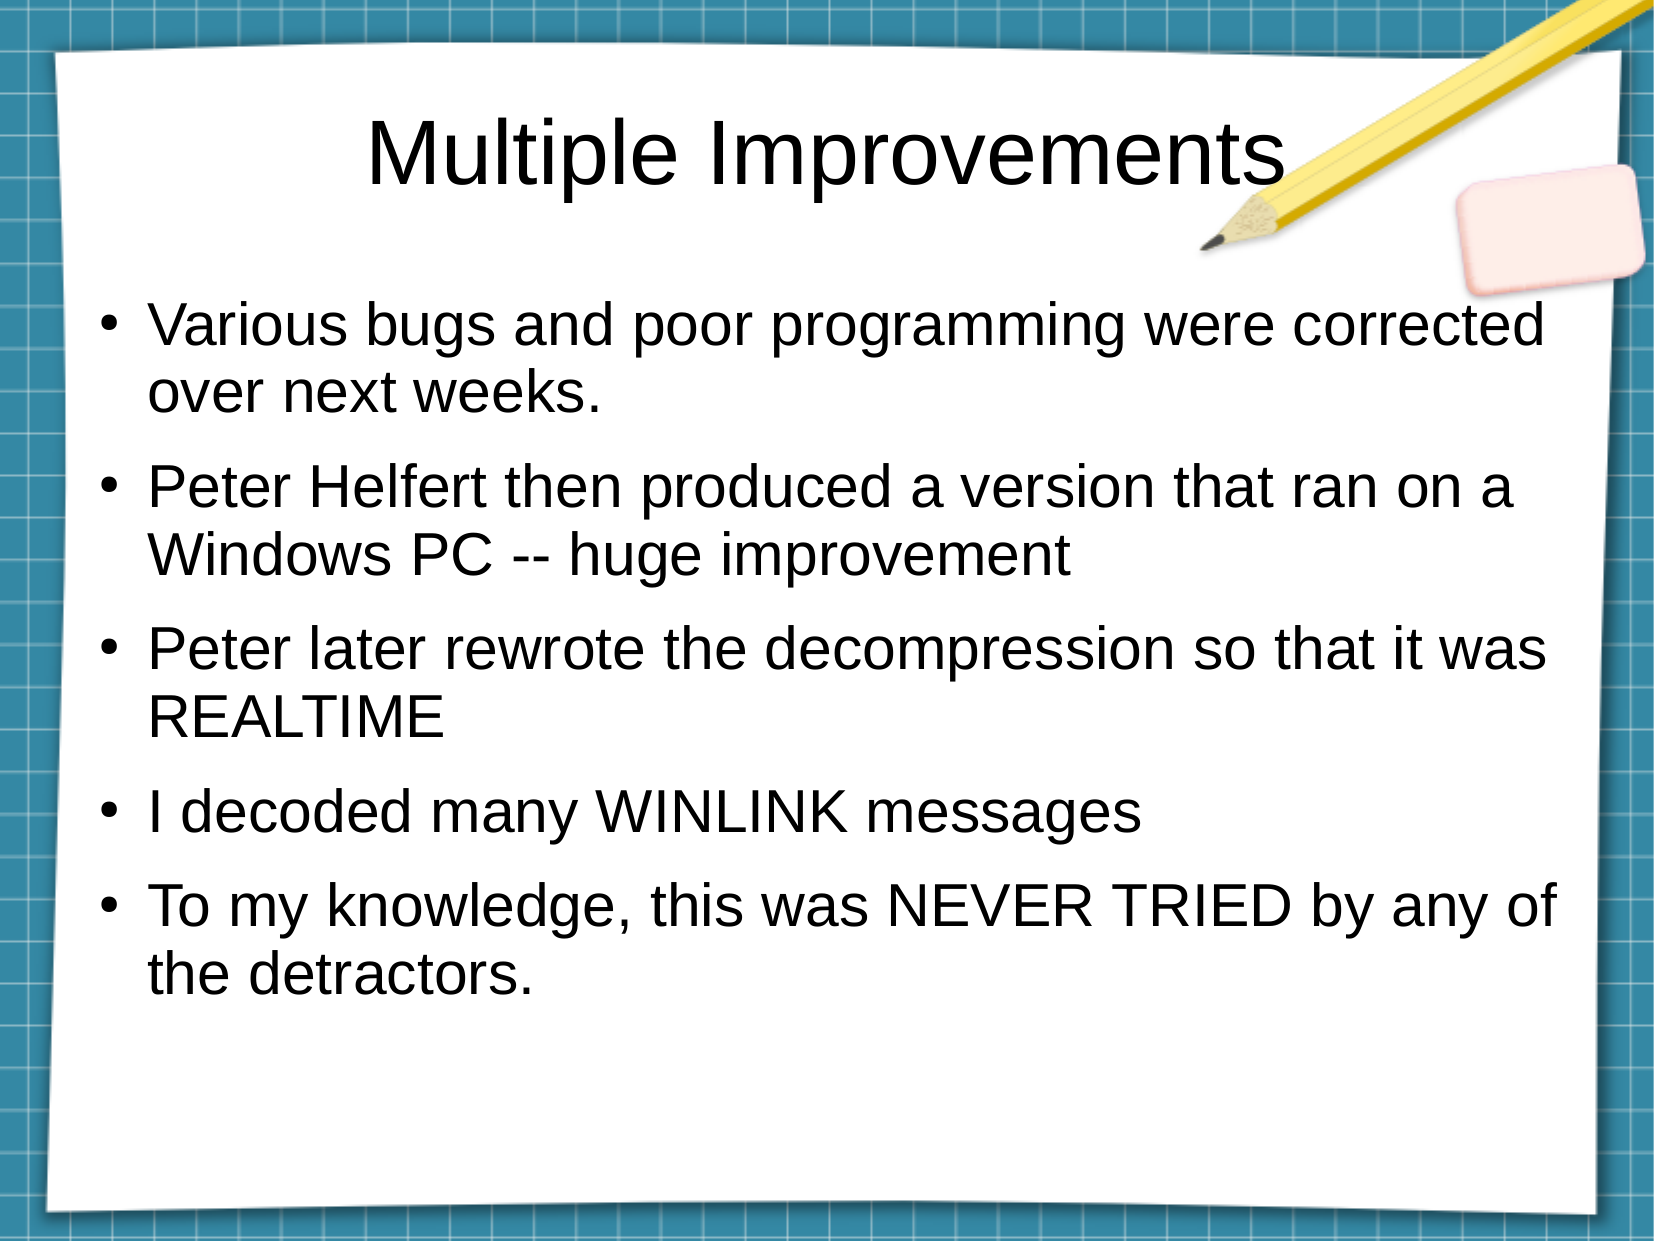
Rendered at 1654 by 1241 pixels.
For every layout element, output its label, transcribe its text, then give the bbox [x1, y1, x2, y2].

picture [0, 0, 1654, 1241]
title Multiple Improvements [82, 49, 1571, 257]
list Various bugs and poor programming were corrected over next weeks. Peter Helfert then produced a version that ran on a Windows PC -- huge improvement Peter later rewrote the decompression so that it was REALTIME I decoded many WINLINK messages To my knowledge, this was NEVER TRIED by any of the detractors. [82, 290, 1571, 1010]
